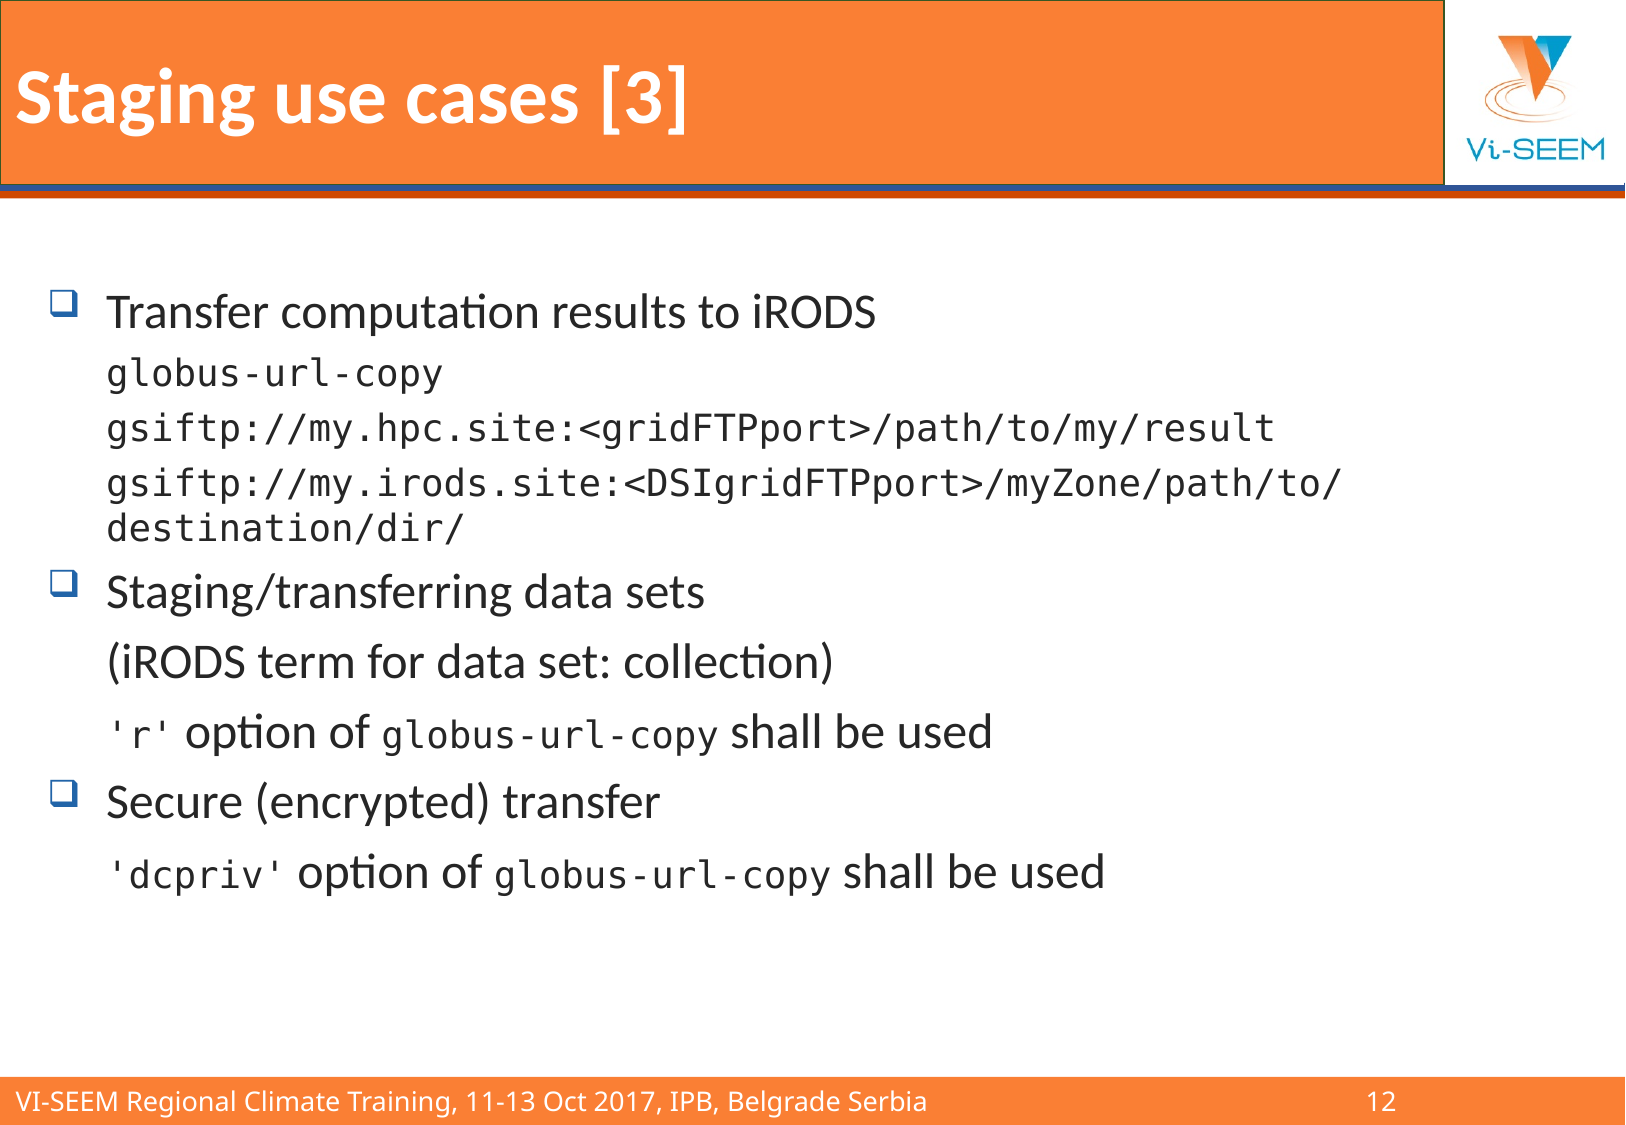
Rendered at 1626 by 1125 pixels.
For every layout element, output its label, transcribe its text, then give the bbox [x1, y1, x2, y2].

footer VI-SEEM Regional Climate Training, 11-13 Oct 2017, IPB, Belgrade Serbia <number> [0, 1076, 1625, 1125]
picture [1445, 0, 1624, 185]
title Staging use cases [3] [0, 0, 1445, 185]
list Transfer computation results to iRODS globus-url-copy gsiftp://my.hpc.site:<gridFTPport>/path/to/my/result gsiftp://my.irods.site:<DSIgridFTPport>/myZone/path/to/destination/dir/ Staging/transferring data sets (iRODS term for data set: collection) 'r' option of globus-url-copy shall be used Secure (encrypted) transfer 'dcpriv' option of globus-url-copy shall be used [31, 271, 1593, 1076]
